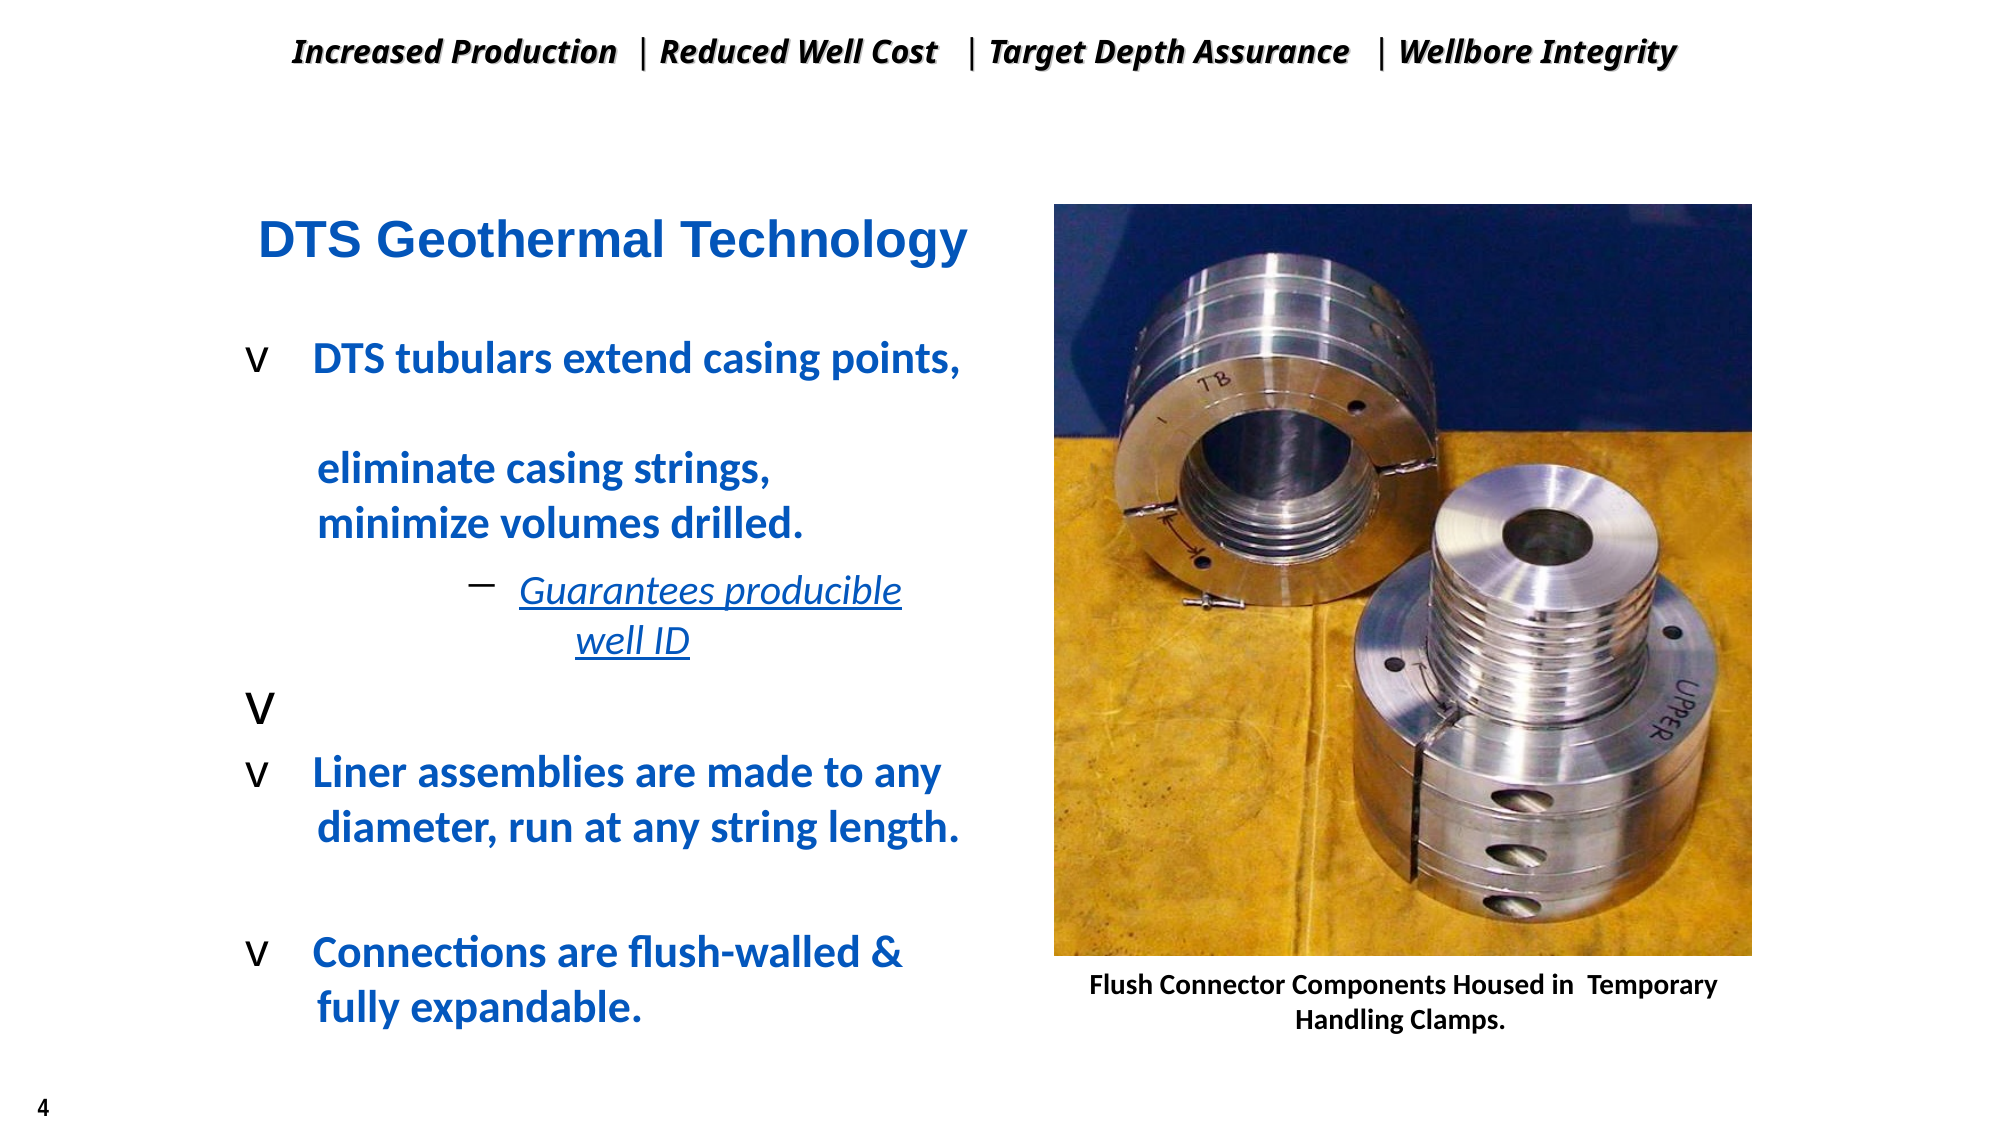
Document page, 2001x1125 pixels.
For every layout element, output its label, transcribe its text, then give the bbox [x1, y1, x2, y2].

text_box DTS tubulars extend casing points, eliminate casing strings, minimize volumes drilled. Guarantees producible well ID Liner assemblies are made to any diameter, run at any string length. Connections are flush-walled & fully expandable. [230, 320, 980, 1039]
text_box Flush Connector Components Housed in Temporary Handling Clamps. [1060, 958, 1748, 1044]
text_box 4 [22, 1084, 86, 1125]
text_box Increased Production │ Reduced Well Cost │ Target Depth Assurance │ Wellbore Integrity [206, 21, 1763, 77]
picture [1054, 204, 1752, 956]
text_box DTS Geothermal Technology [214, 193, 1014, 275]
